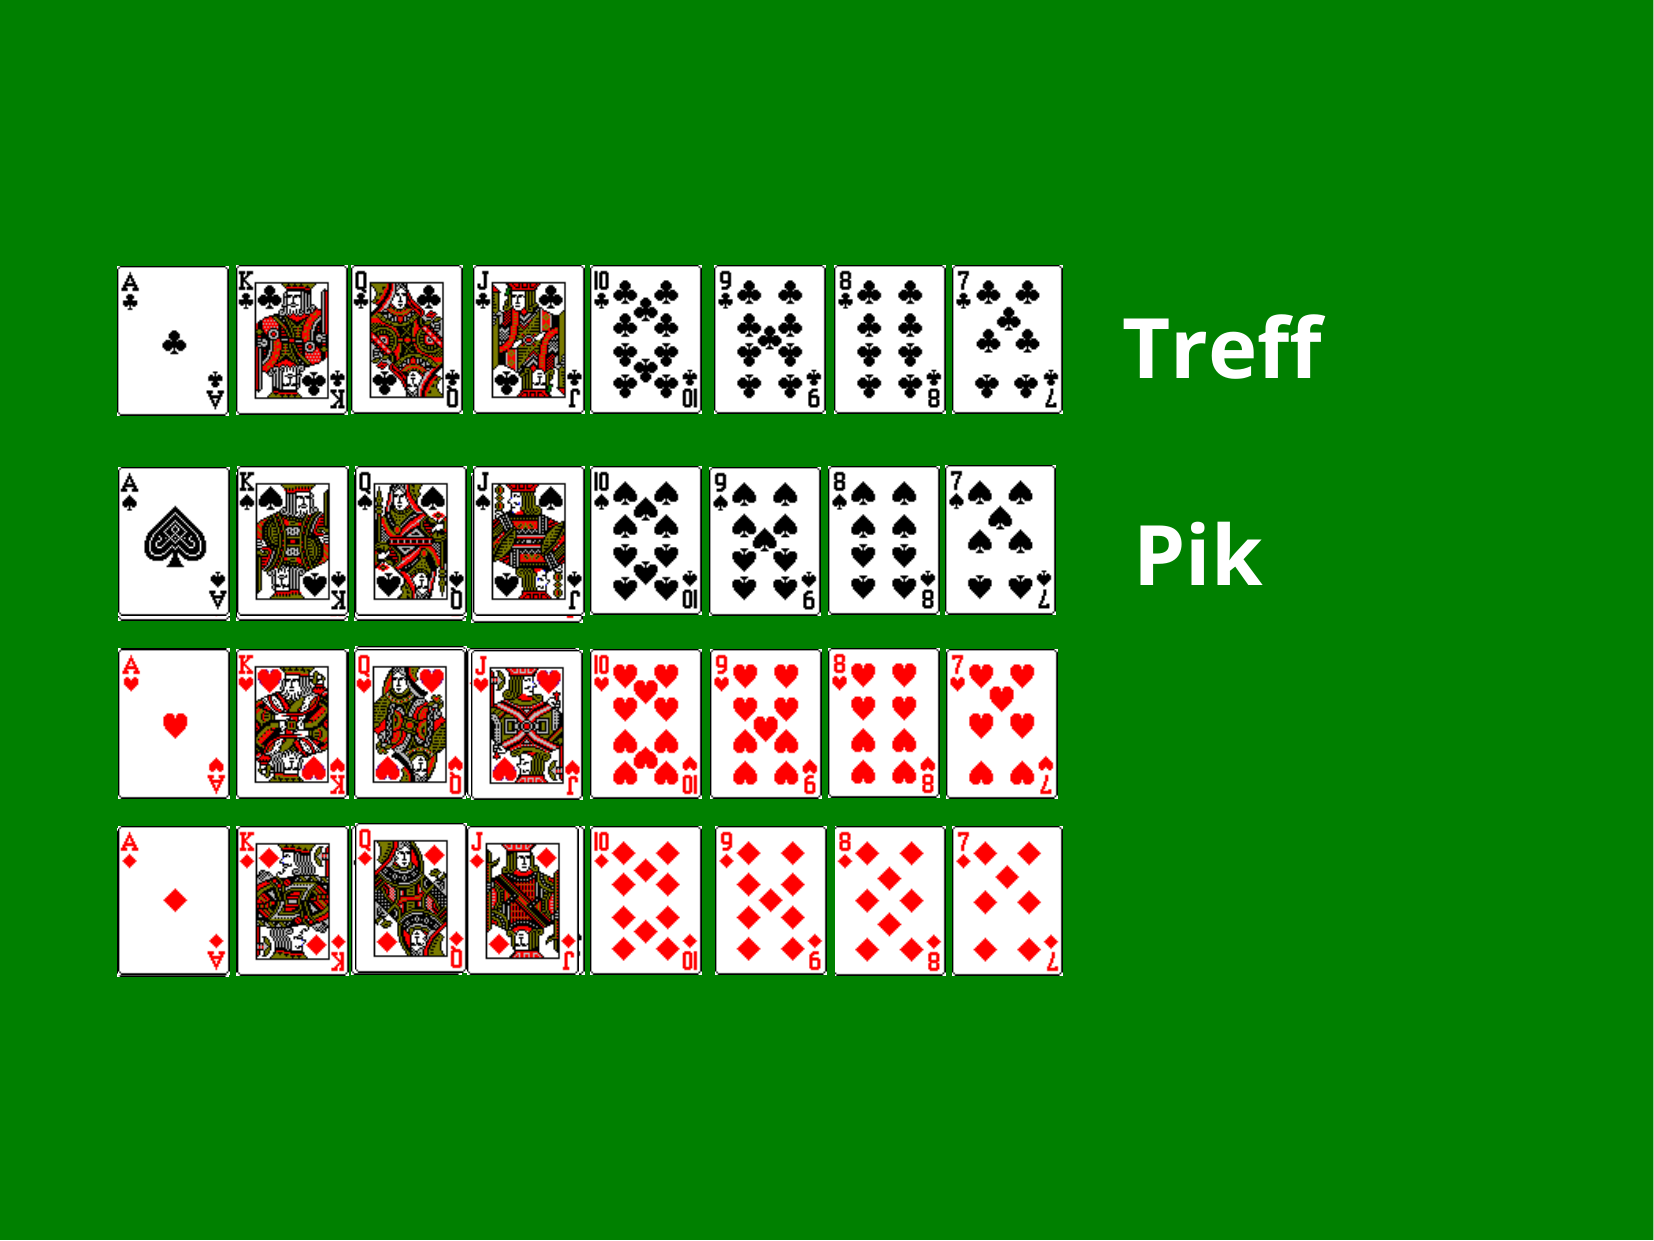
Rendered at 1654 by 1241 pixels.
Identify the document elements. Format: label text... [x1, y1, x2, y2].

picture [117, 826, 230, 977]
picture [236, 466, 349, 621]
text_box Treff [1122, 295, 1548, 493]
picture [471, 466, 585, 623]
picture [710, 649, 822, 799]
picture [952, 265, 1063, 415]
picture [946, 649, 1058, 799]
picture [473, 265, 585, 414]
picture [118, 467, 230, 621]
picture [714, 265, 826, 415]
picture [709, 467, 821, 616]
picture [236, 826, 349, 976]
picture [590, 466, 702, 615]
picture [236, 649, 349, 799]
picture [236, 265, 348, 415]
picture [952, 826, 1063, 976]
text_box Pik [1133, 502, 1312, 603]
picture [351, 265, 463, 414]
picture [590, 265, 702, 414]
picture [828, 466, 940, 615]
picture [834, 265, 946, 415]
picture [828, 648, 940, 798]
picture [590, 826, 702, 975]
picture [117, 266, 229, 416]
picture [835, 826, 946, 976]
picture [715, 826, 827, 975]
picture [945, 465, 1056, 615]
picture [354, 646, 583, 800]
picture [118, 648, 230, 799]
picture [354, 466, 467, 621]
picture [351, 823, 585, 975]
picture [590, 649, 702, 799]
